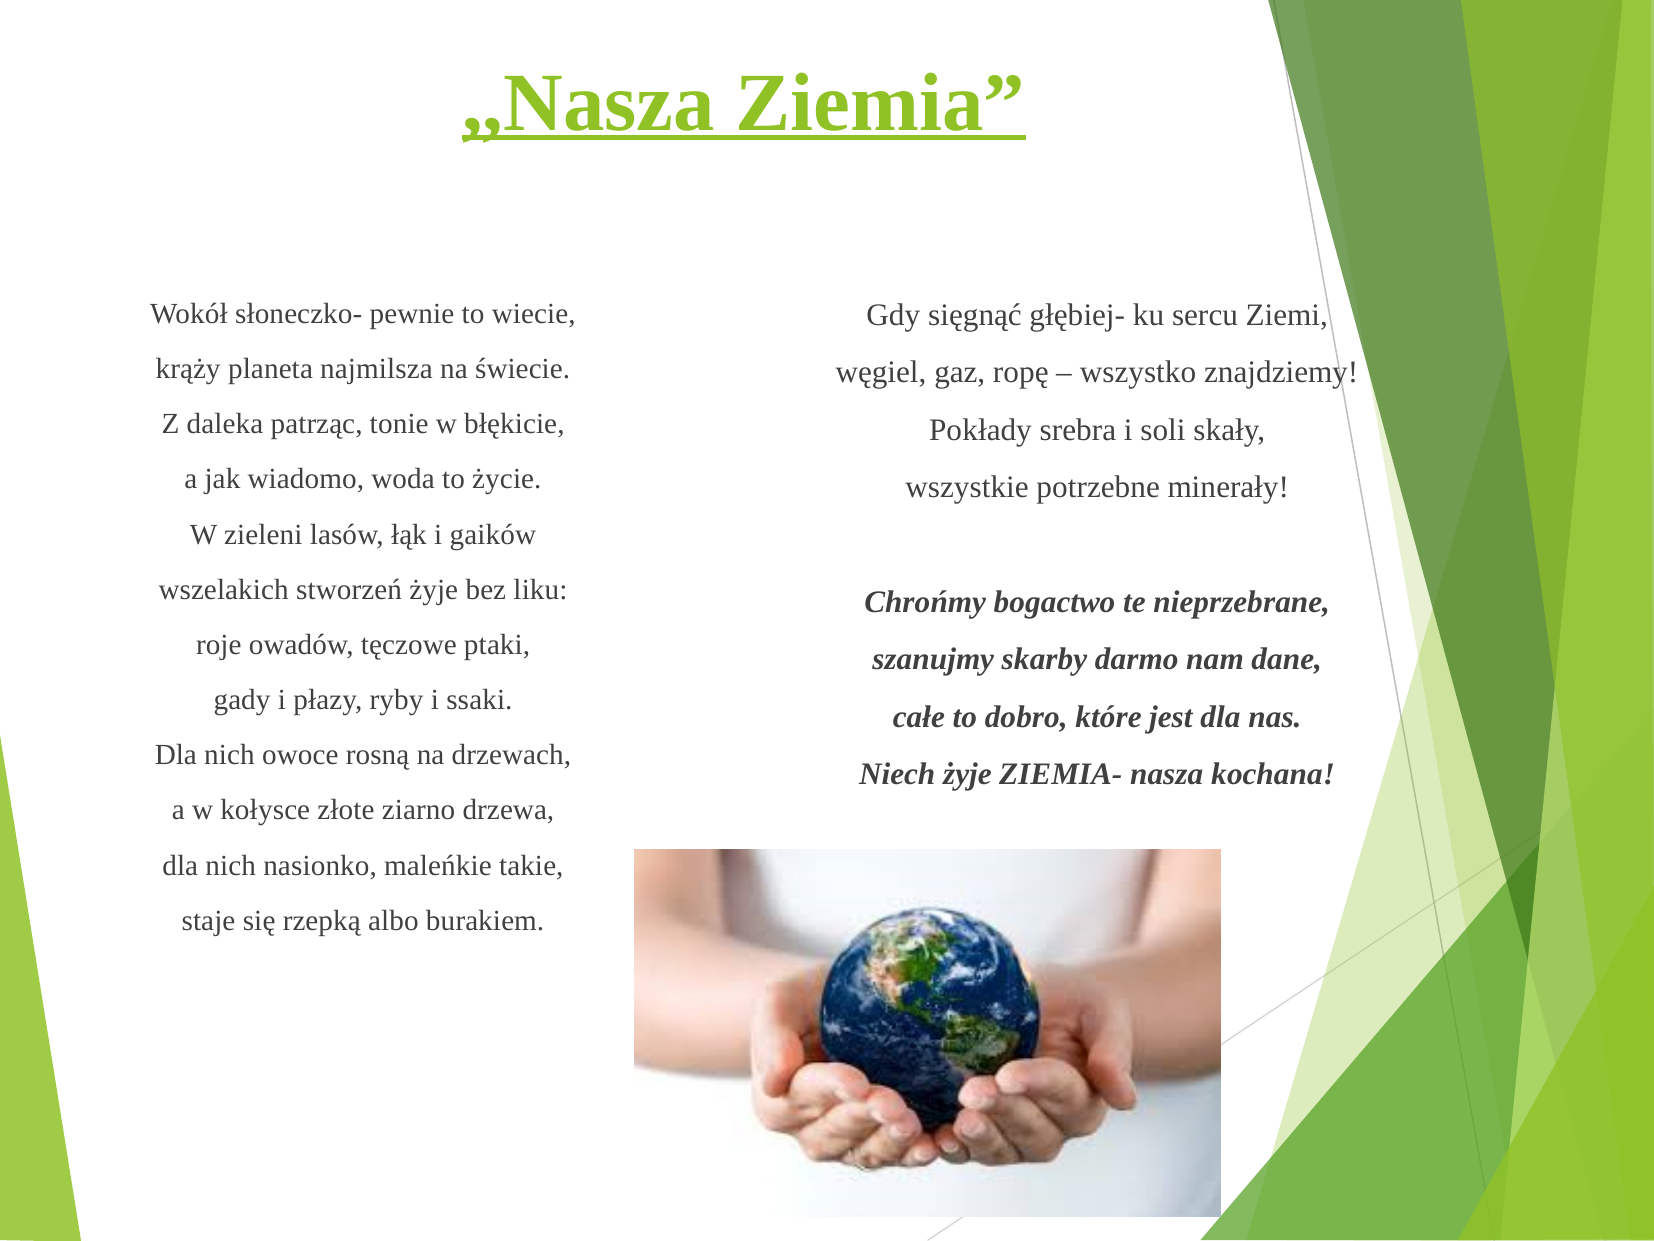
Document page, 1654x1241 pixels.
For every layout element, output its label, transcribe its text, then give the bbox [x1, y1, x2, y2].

list Gdy sięgnąć głębiej- ku sercu Ziemi, węgiel, gaz, ropę – wszystko znajdziemy! Pokłady srebra i soli skały, wszystkie potrzebne minerały! Chrońmy bogactwo te nieprzebrane, szanujmy skarby darmo nam dane, całe to dobro, które jest dla nas. Niech żyje ZIEMIA- nasza kochana! [660, 290, 1535, 1109]
title ,,Nasza Ziemia” [0, 49, 1489, 257]
picture [634, 850, 1221, 1217]
list Wokół słoneczko- pewnie to wiecie, krąży planeta najmilsza na świecie. Z daleka patrząc, tonie w błękicie, a jak wiadomo, woda to życie. W zieleni lasów, łąk i gaików wszelakich stworzeń żyje bez liku: roje owadów, tęczowe ptaki, gady i płazy, ryby i ssaki. Dla nich owoce rosną na drzewach, a w kołysce złote ziarno drzewa, dla nich nasionko, maleńkie takie, staje się rzepką albo burakiem. [0, 290, 660, 1109]
